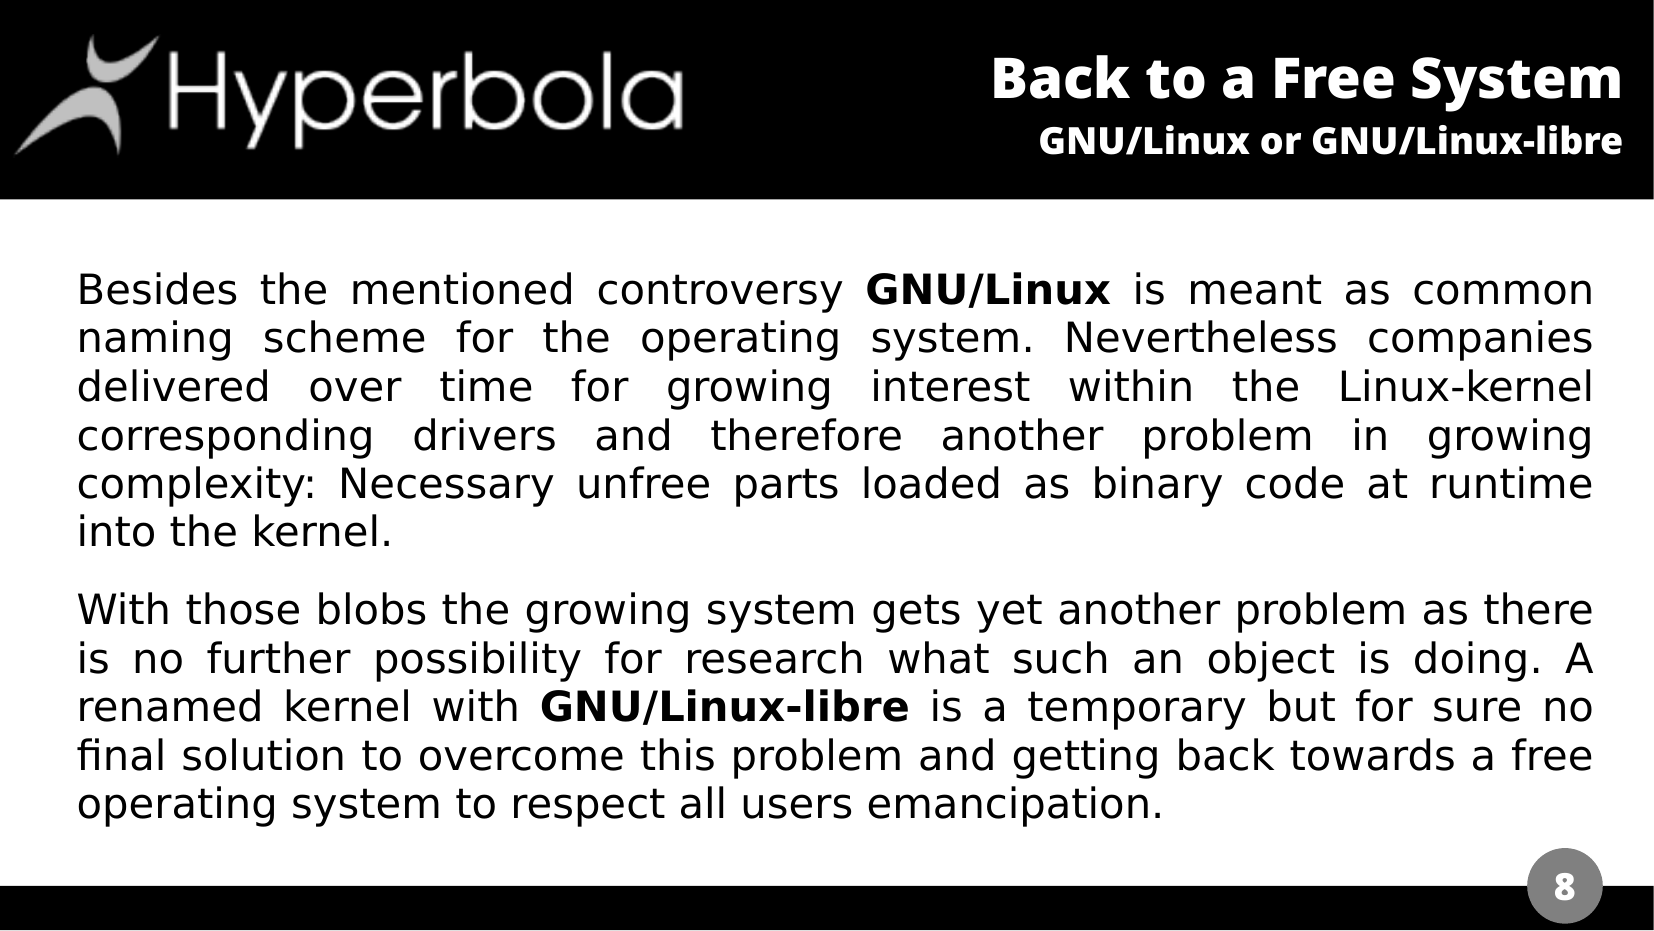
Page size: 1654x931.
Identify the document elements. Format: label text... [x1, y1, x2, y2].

list Besides the mentioned controversy GNU/Linux is meant as common naming scheme for the operating system. Nevertheless companies delivered over time for growing interest within the Linux-kernel corresponding drivers and therefore another problem in growing complexity: Necessary unfree parts loaded as binary code at runtime into the kernel. With those blobs the growing system gets yet another problem as there is no further possibility for research what such an object is doing. A renamed kernel with GNU/Linux-libre is a temporary but for sure no final solution to overcome this problem and getting back towards a free operating system to respect all users emancipation. [59, 265, 1595, 857]
title Back to a Free System GNU/Linux or GNU/Linux-libre [708, 42, 1625, 161]
picture [11, 34, 691, 158]
